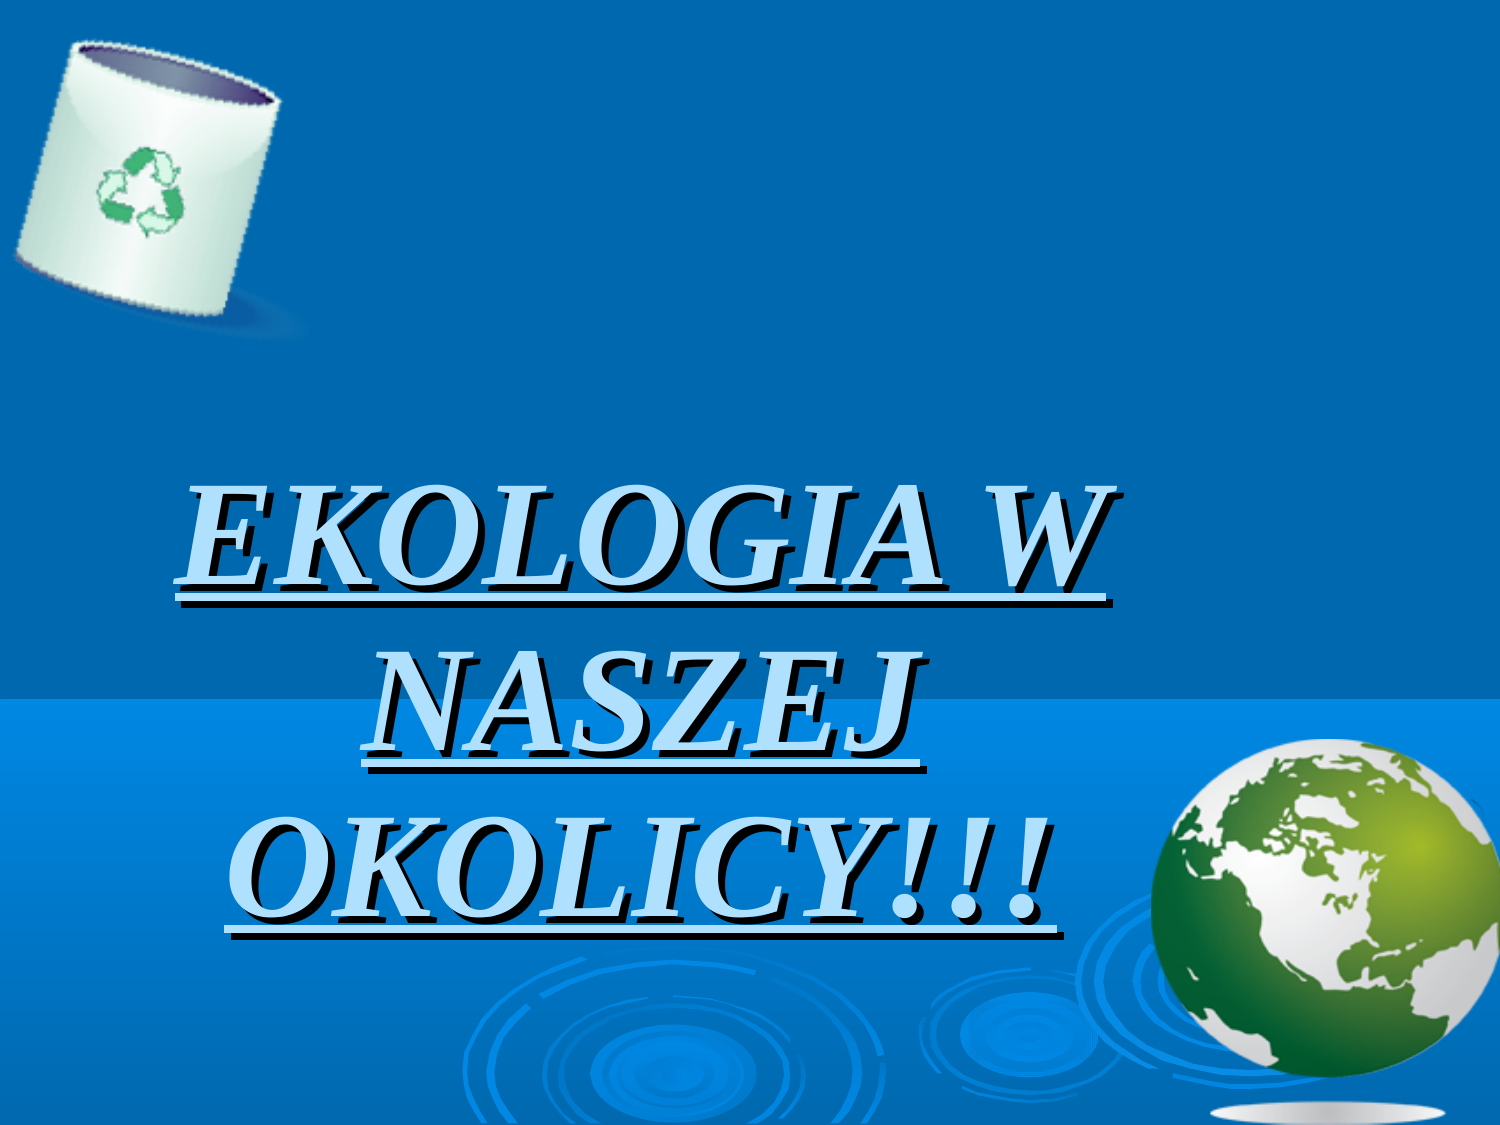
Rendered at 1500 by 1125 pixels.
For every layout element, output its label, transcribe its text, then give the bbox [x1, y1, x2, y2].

picture [1151, 739, 1500, 1125]
picture [0, 0, 384, 384]
text_box EKOLOGIA W NASZEJ OKOLICY!!! [100, 442, 1182, 621]
